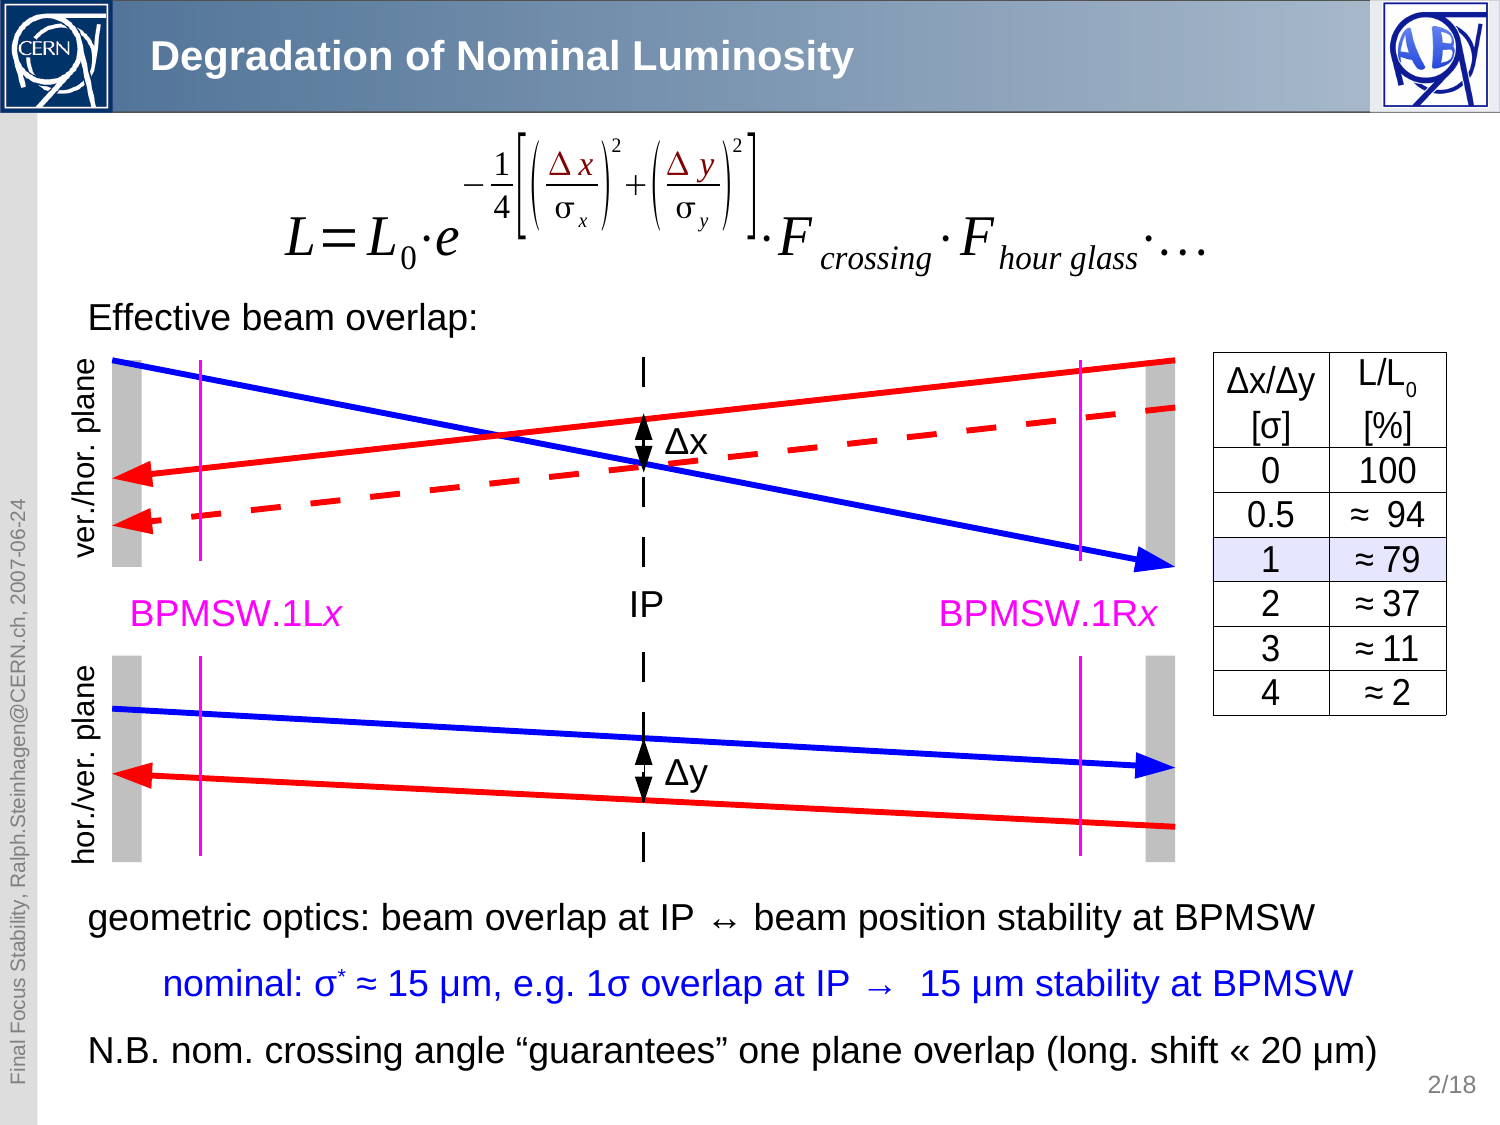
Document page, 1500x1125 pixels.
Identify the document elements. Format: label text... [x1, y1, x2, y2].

text_box [112, 655, 142, 707]
text_box [112, 364, 142, 477]
text_box BPMSW.1Rx [923, 584, 1173, 642]
picture [1382, 1, 1489, 108]
text_box [1145, 655, 1176, 767]
text_box IP [614, 576, 680, 634]
text_box [1145, 411, 1176, 566]
text_box [1145, 768, 1176, 823]
text_box Δx [649, 413, 724, 471]
text_box [1145, 364, 1176, 407]
text_box [1145, 829, 1176, 863]
text_box Δy [649, 744, 724, 801]
list Effective beam overlap: geometric optics: beam overlap at IP ↔ beam position stability at BPMSW nominal: σ* ≈ 15 μm, e.g. 1σ overlap at IP → 15 μm stability at BPMSW N.B. nom. crossing angle “guarantees” one plane overlap (long. shift « 20 μm) [87, 295, 1438, 1072]
text_box hor./ver. plane [58, 655, 109, 881]
chart [1210, 349, 1500, 718]
chart [265, 129, 1224, 278]
text_box ver./hor. plane [58, 348, 109, 574]
text_box [112, 774, 142, 863]
picture [0, 0, 113, 113]
text_box [112, 526, 142, 567]
text_box [112, 712, 142, 773]
text_box BPMSW.1Lx [114, 584, 357, 642]
text_box [112, 479, 142, 525]
title Degradation of Nominal Luminosity [150, 7, 1201, 106]
